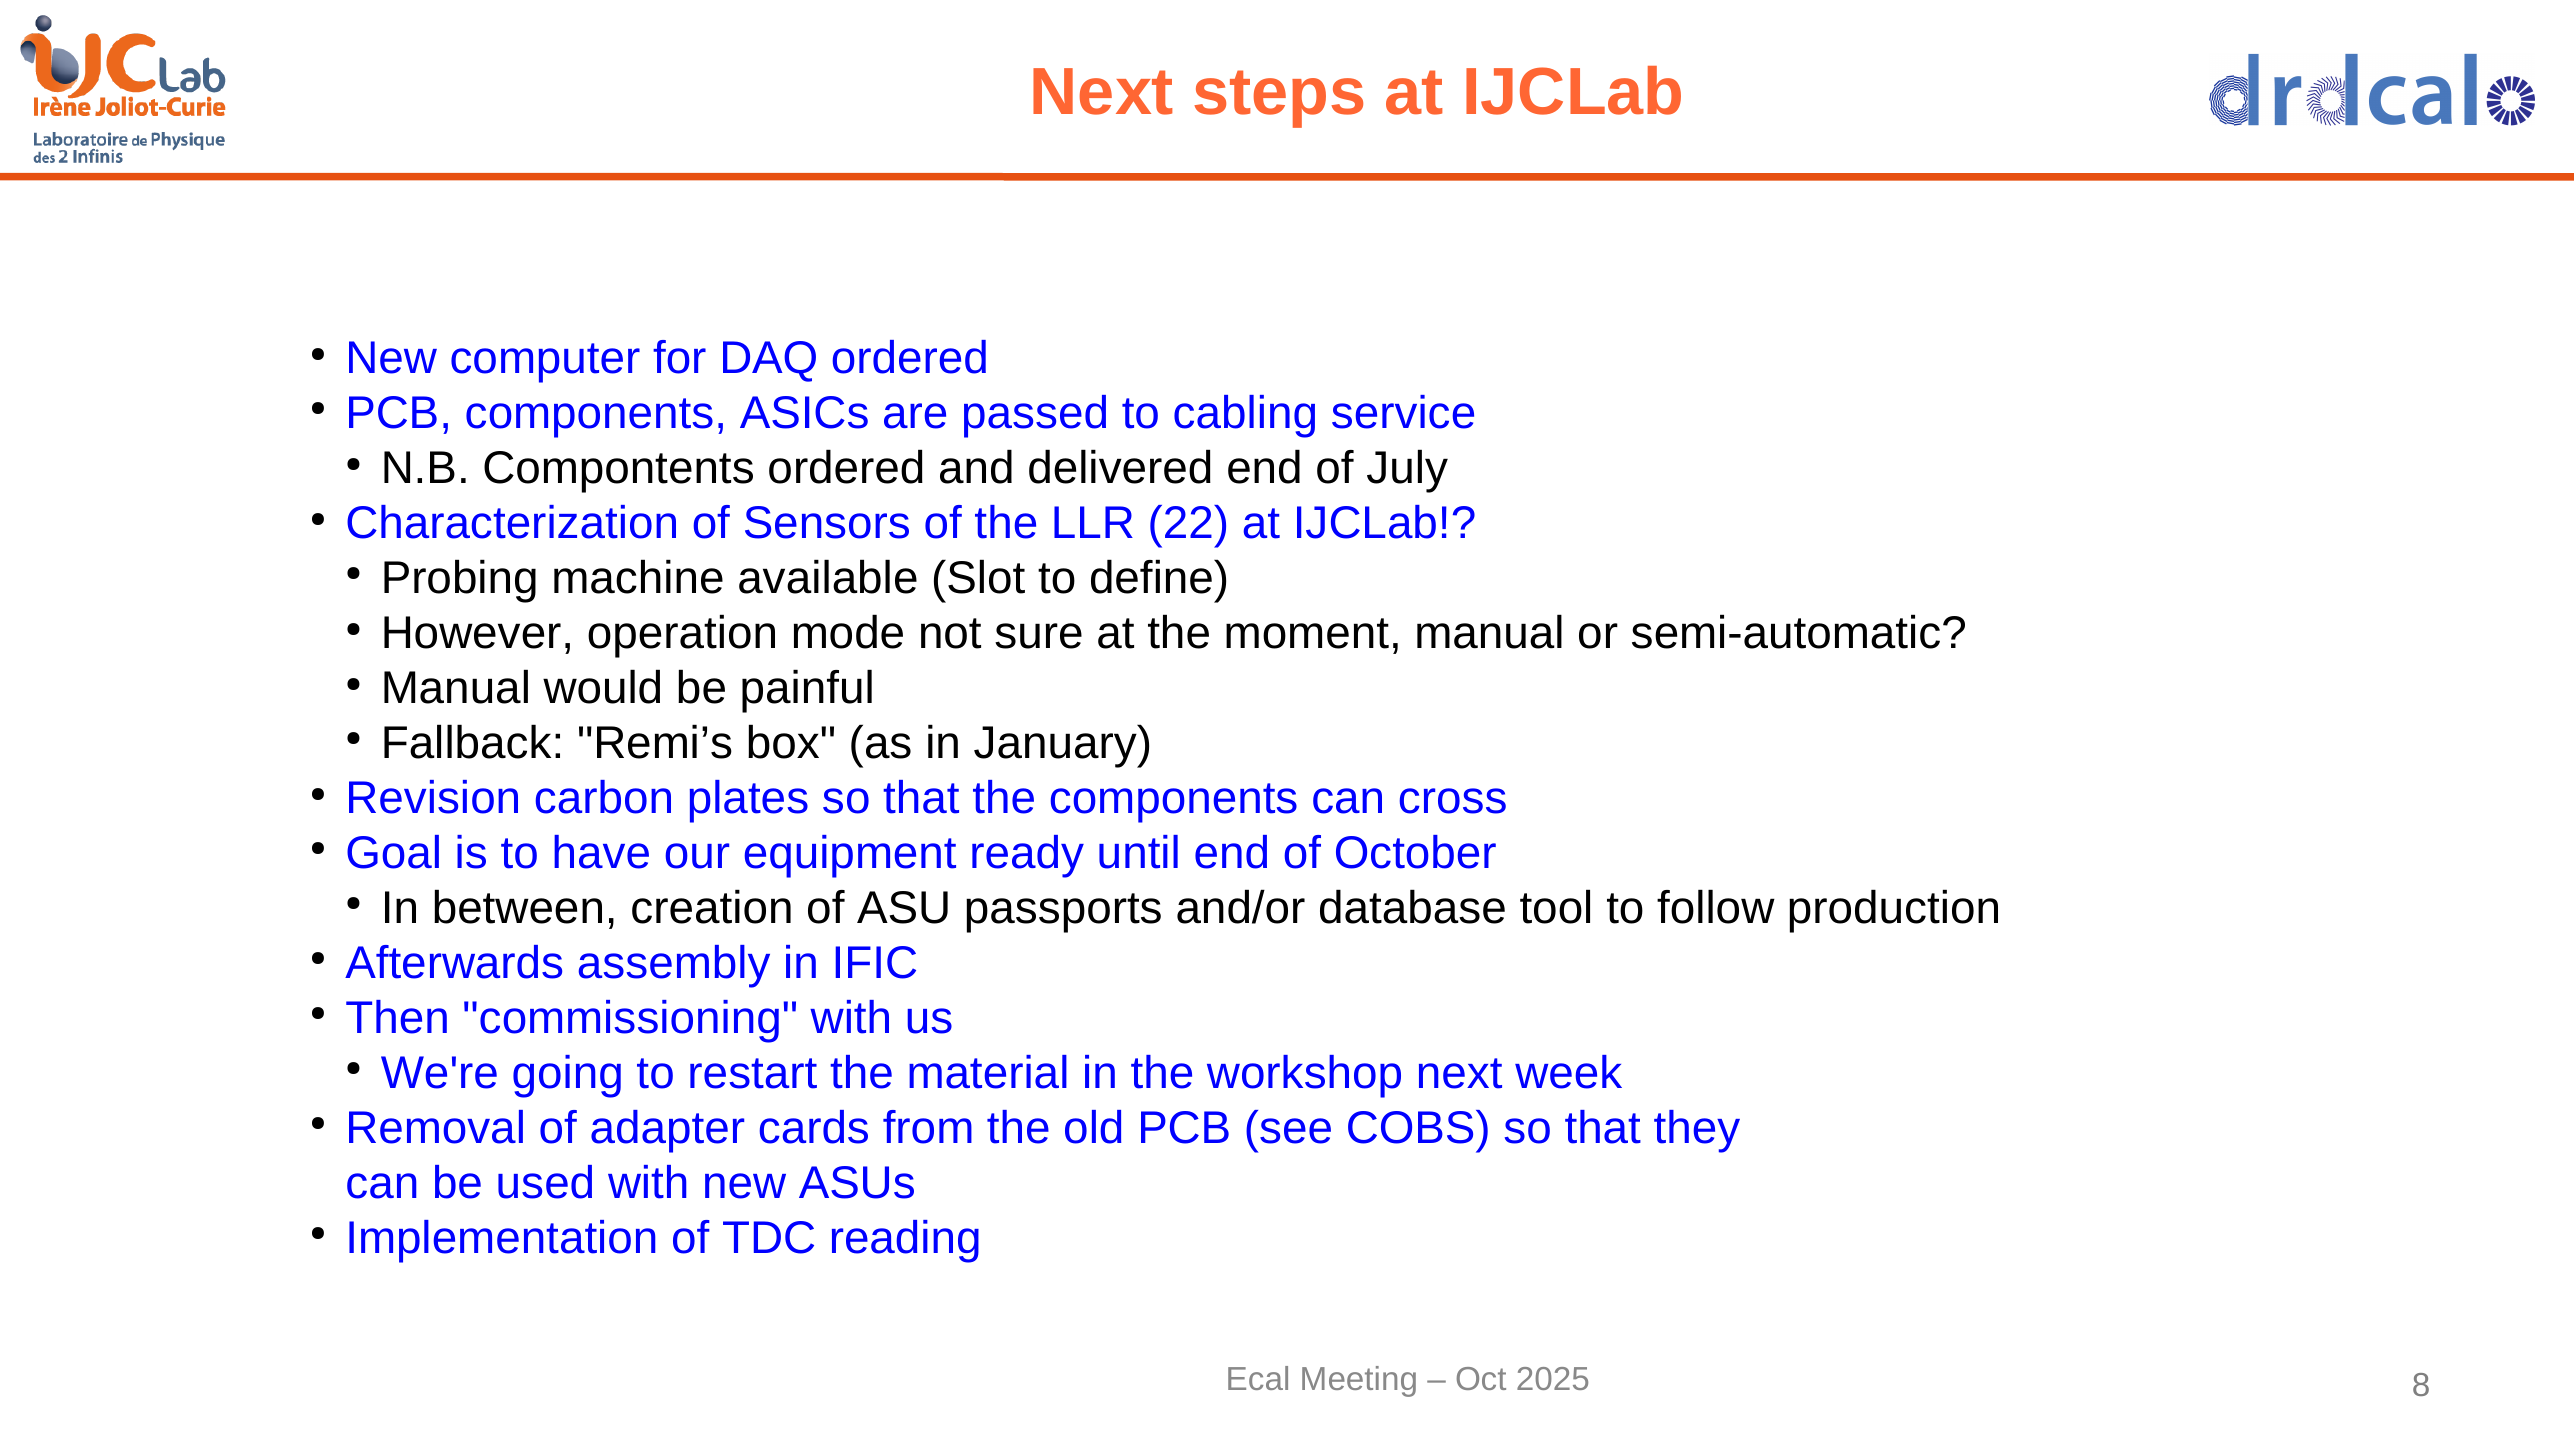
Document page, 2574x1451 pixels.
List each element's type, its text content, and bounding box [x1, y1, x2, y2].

picture [2431, 53, 2535, 126]
title Next steps at IJCLab [285, 31, 2431, 144]
picture [4, 0, 241, 178]
text_box New computer for DAQ ordered PCB, components, ASICs are passed to cabling service N.B. Compontents ordered and delivered end of July Characterization of Sensors of the LLR (22) at IJCLab!? Probing machine available (Slot to define) However, operation mode not sure at the moment, manual or semi-automatic? Manual would be painful Fallback: "Remi’s box" (as in January) Revision carbon plates so that the components can cross Goal is to have our equipment ready until end of October In between, creation of ASU passports and/or database tool to follow production Afterwards assembly in IFIC Then "commissioning" with us We're going to restart the material in the workshop next week Removal of adapter cards from the old PCB (see COBS) so that they can be used with new ASUs Implementation of TDC reading [295, 280, 2014, 1270]
